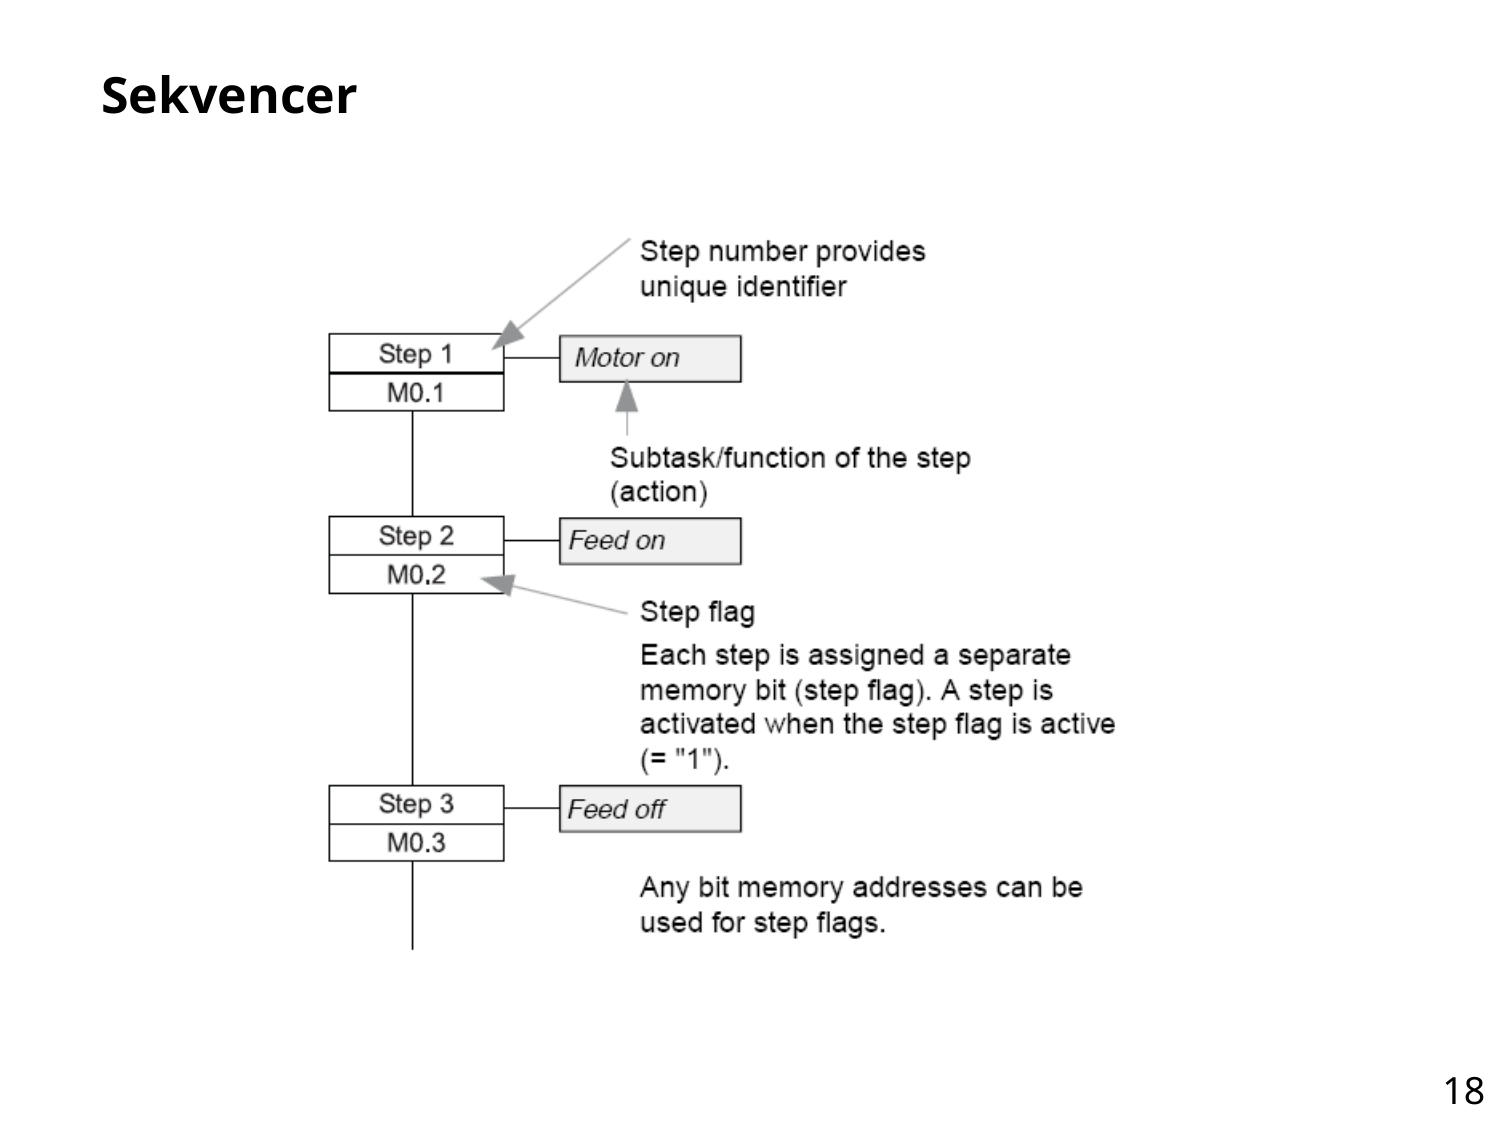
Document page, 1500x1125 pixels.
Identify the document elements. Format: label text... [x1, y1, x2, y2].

text_box Sekvencer [86, 55, 374, 131]
picture [308, 186, 1123, 964]
